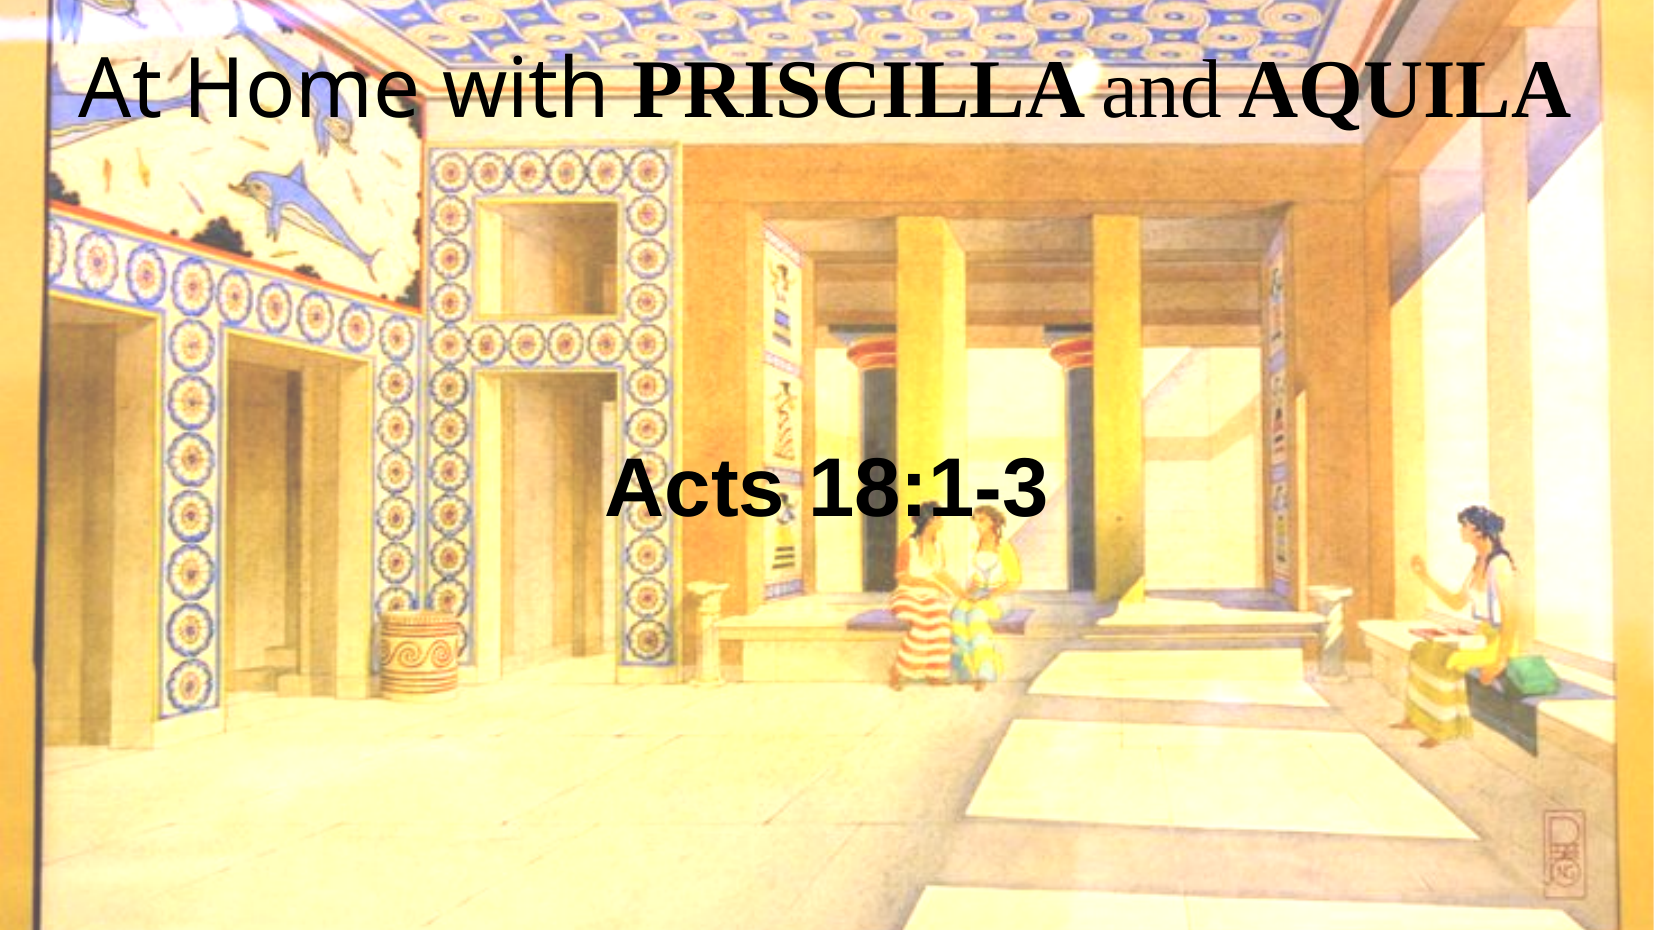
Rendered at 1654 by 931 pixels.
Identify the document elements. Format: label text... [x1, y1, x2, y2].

subtitle Acts 18:1-3 [82, 217, 1571, 758]
picture [0, 0, 1654, 930]
title At Home with PRISCILLA and AQUILA [15, 0, 1636, 181]
